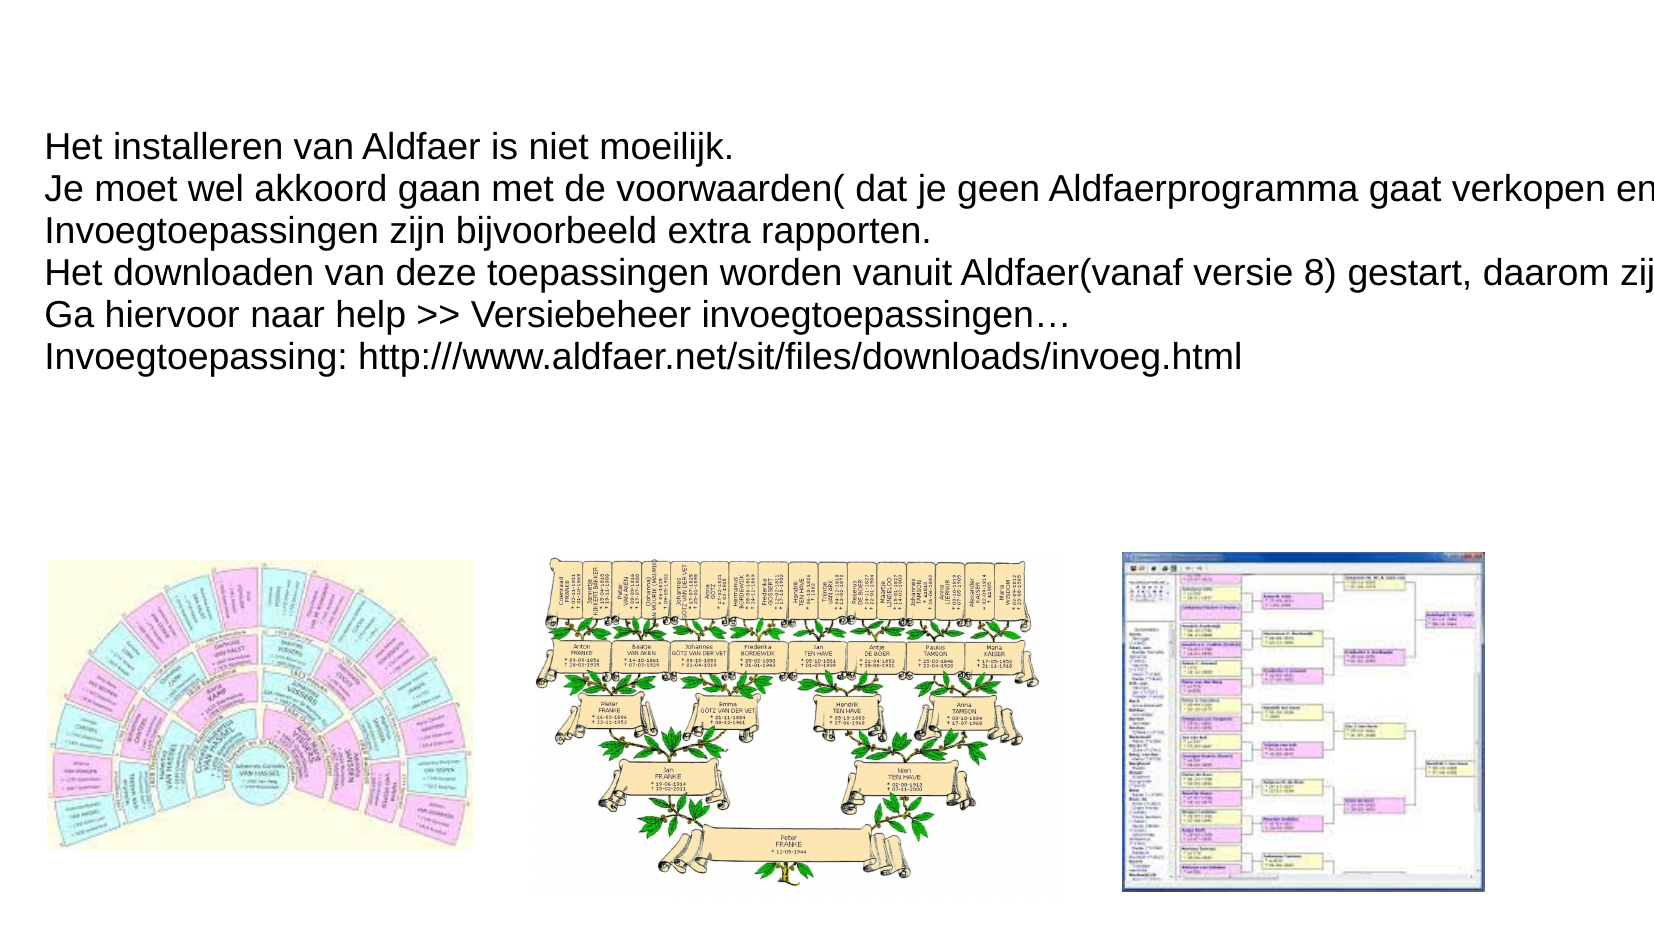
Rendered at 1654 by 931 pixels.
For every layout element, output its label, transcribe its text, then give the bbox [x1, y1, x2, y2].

picture [47, 561, 473, 851]
text_box Het installeren van Aldfaer is niet moeilijk. Je moet wel akkoord gaan met de voorwaarden( dat je geen Aldfaerprogramma gaat verkopen en zo) Invoegtoepassingen zijn bijvoorbeeld extra rapporten. Het downloaden van deze toepassingen worden vanuit Aldfaer(vanaf versie 8) gestart, daarom zijn er geen links. Ga hiervoor naar help >> Versiebeheer invoegtoepassingen… Invoegtoepassing: http:///www.aldfaer.net/sit/files/downloads/invoeg.html [29, 118, 1182, 553]
picture [1122, 552, 1485, 892]
text_box [767, 118, 798, 217]
picture [533, 552, 1063, 900]
